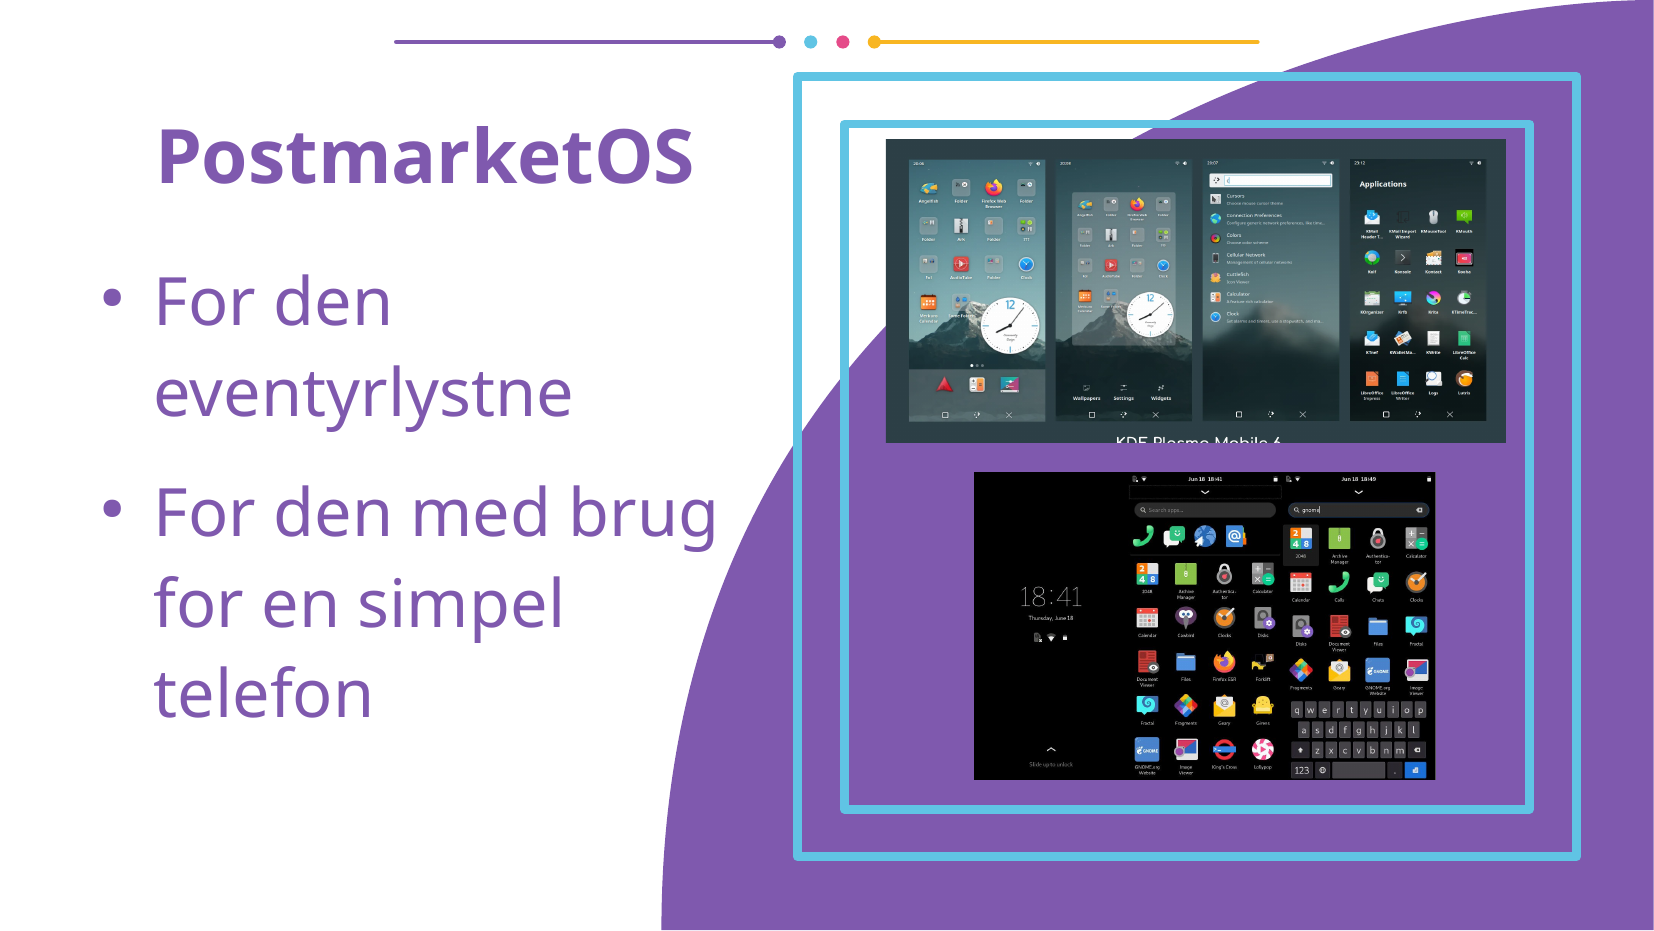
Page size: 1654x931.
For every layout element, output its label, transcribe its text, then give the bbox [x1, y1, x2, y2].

picture [974, 472, 1436, 780]
list For den eventyrlystne For den med brug for en simpel telefon [82, 253, 768, 857]
title PostmarketOS [82, 76, 768, 233]
picture [885, 139, 1506, 443]
